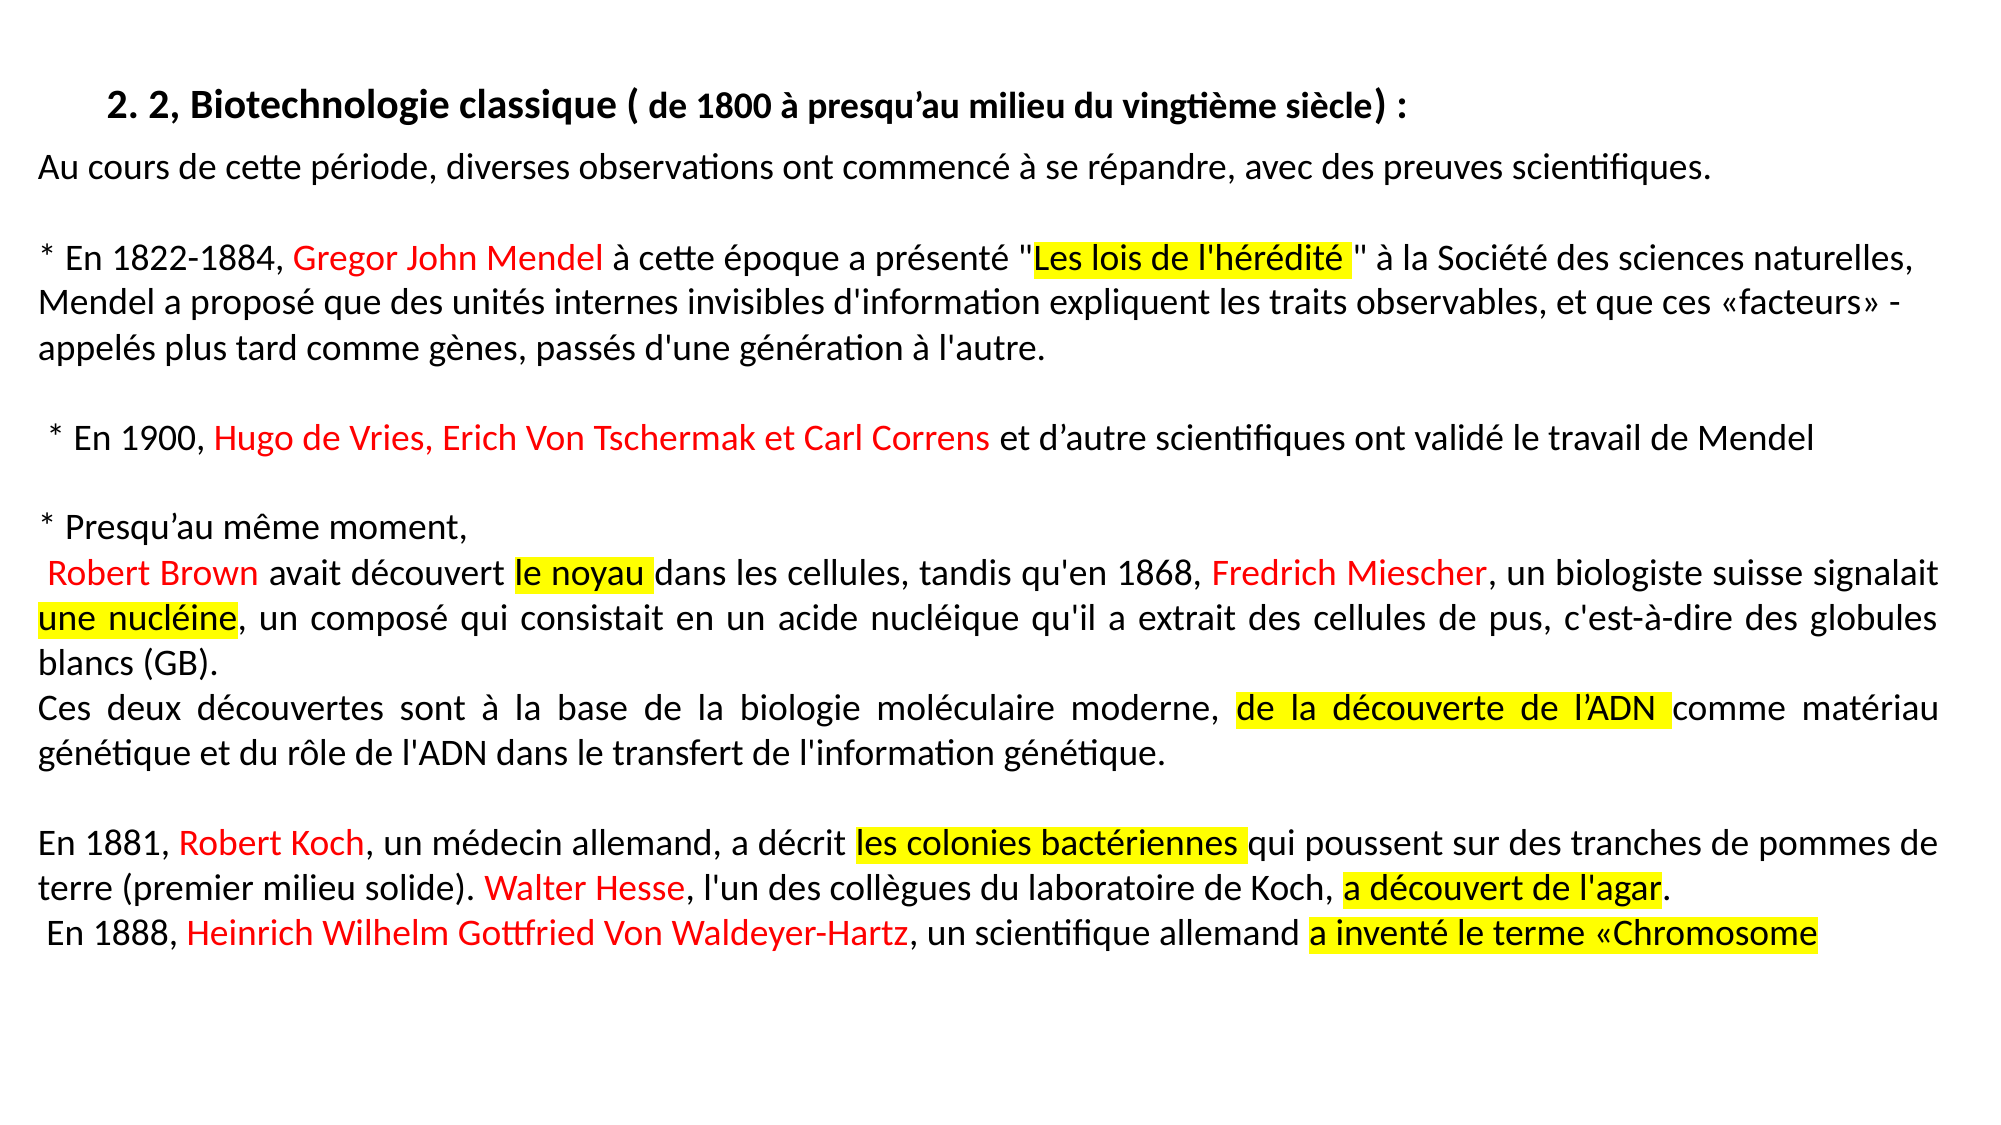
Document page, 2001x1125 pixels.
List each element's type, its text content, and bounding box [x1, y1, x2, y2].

text_box Au cours de cette période, diverses observations ont commencé à se répandre, avec des preuves scientifiques. * En 1822-1884, Gregor John Mendel à cette époque a présenté "Les lois de l'hérédité " à la Société des sciences naturelles, Mendel a proposé que des unités internes invisibles d'information expliquent les traits observables, et que ces «facteurs» - appelés plus tard comme gènes, passés d'une génération à l'autre. * En 1900, Hugo de Vries, Erich Von Tschermak et Carl Correns et d’autre scientifiques ont validé le travail de Mendel * Presqu’au même moment, Robert Brown avait découvert le noyau dans les cellules, tandis qu'en 1868, Fredrich Miescher, un biologiste suisse signalait une nucléine, un composé qui consistait en un acide nucléique qu'il a extrait des cellules de pus, c'est-à-dire des globules blancs (GB). Ces deux découvertes sont à la base de la biologie moléculaire moderne, de la découverte de l’ADN comme matériau génétique et du rôle de l'ADN dans le transfert de l'information génétique. En 1881, Robert Koch, un médecin allemand, a décrit les colonies bactériennes qui poussent sur des tranches de pommes de terre (premier milieu solide). Walter Hesse, l'un des collègues du laboratoire de Koch, a découvert de l'agar. En 1888, Heinrich Wilhelm Gottfried Von Waldeyer-Hartz, un scientifique allemand a inventé le terme «Chromosome [22, 134, 1978, 1014]
text_box 2. 2, Biotechnologie classique ( de 1800 à presqu’au milieu du vingtième siècle) : [91, 69, 1439, 134]
